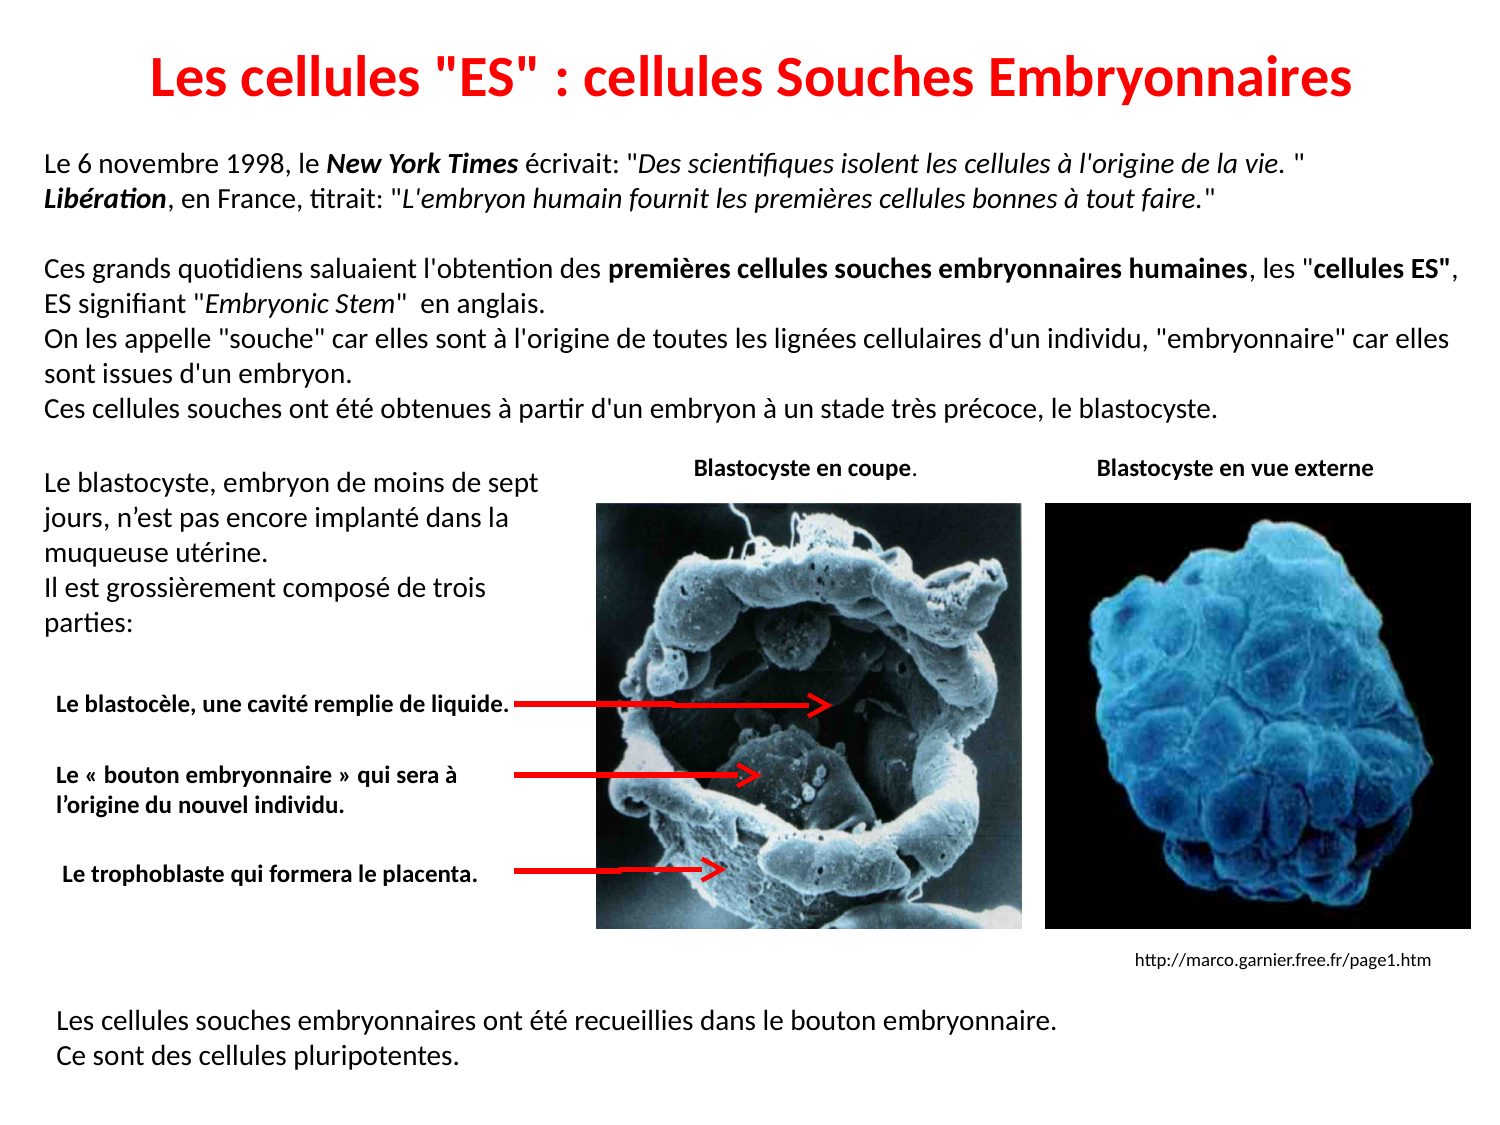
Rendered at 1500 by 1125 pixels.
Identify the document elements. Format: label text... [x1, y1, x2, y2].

text_box Le trophoblaste qui formera le placenta. [41, 845, 514, 896]
picture [596, 503, 1022, 929]
text_box Les cellules "ES" : cellules Souches Embryonnaires [135, 30, 1500, 116]
text_box Le « bouton embryonnaire » qui sera à l’origine du nouvel individu. [41, 751, 550, 827]
text_box Blastocyste en vue externe [1082, 444, 1395, 490]
text_box http://marco.garnier.free.fr/page1.htm [1120, 940, 1447, 978]
text_box Les cellules souches embryonnaires ont été recueillies dans le bouton embryonnaire. Ce sont des cellules pluripotentes. [41, 994, 1500, 1079]
text_box Le blastocèle, une cavité remplie de liquide. [41, 680, 538, 726]
text_box Blastocyste en coupe. [679, 444, 969, 565]
picture [1045, 503, 1471, 929]
text_box Le 6 novembre 1998, le New York Times écrivait: "Des scientifiques isolent les cellules à l'origine de la vie. " Libération, en France, titrait: "L'embryon humain fournit les premières cellules bonnes à tout faire." Ces grands quotidiens saluaient l'obtention des premières cellules souches embryonnaires humaines, les "cellules ES", ES signifiant "Embryonic Stem" en anglais. On les appelle "souche" car elles sont à l'origine de toutes les lignées cellulaires d'un individu, "embryonnaire" car elles sont issues d'un embryon. Ces cellules souches ont été obtenues à partir d'un embryon à un stade très précoce, le blastocyste. [29, 137, 1500, 467]
text_box Le blastocyste, embryon de moins de sept jours, n’est pas encore implanté dans la muqueuse utérine. Il est grossièrement composé de trois parties: [29, 467, 585, 646]
